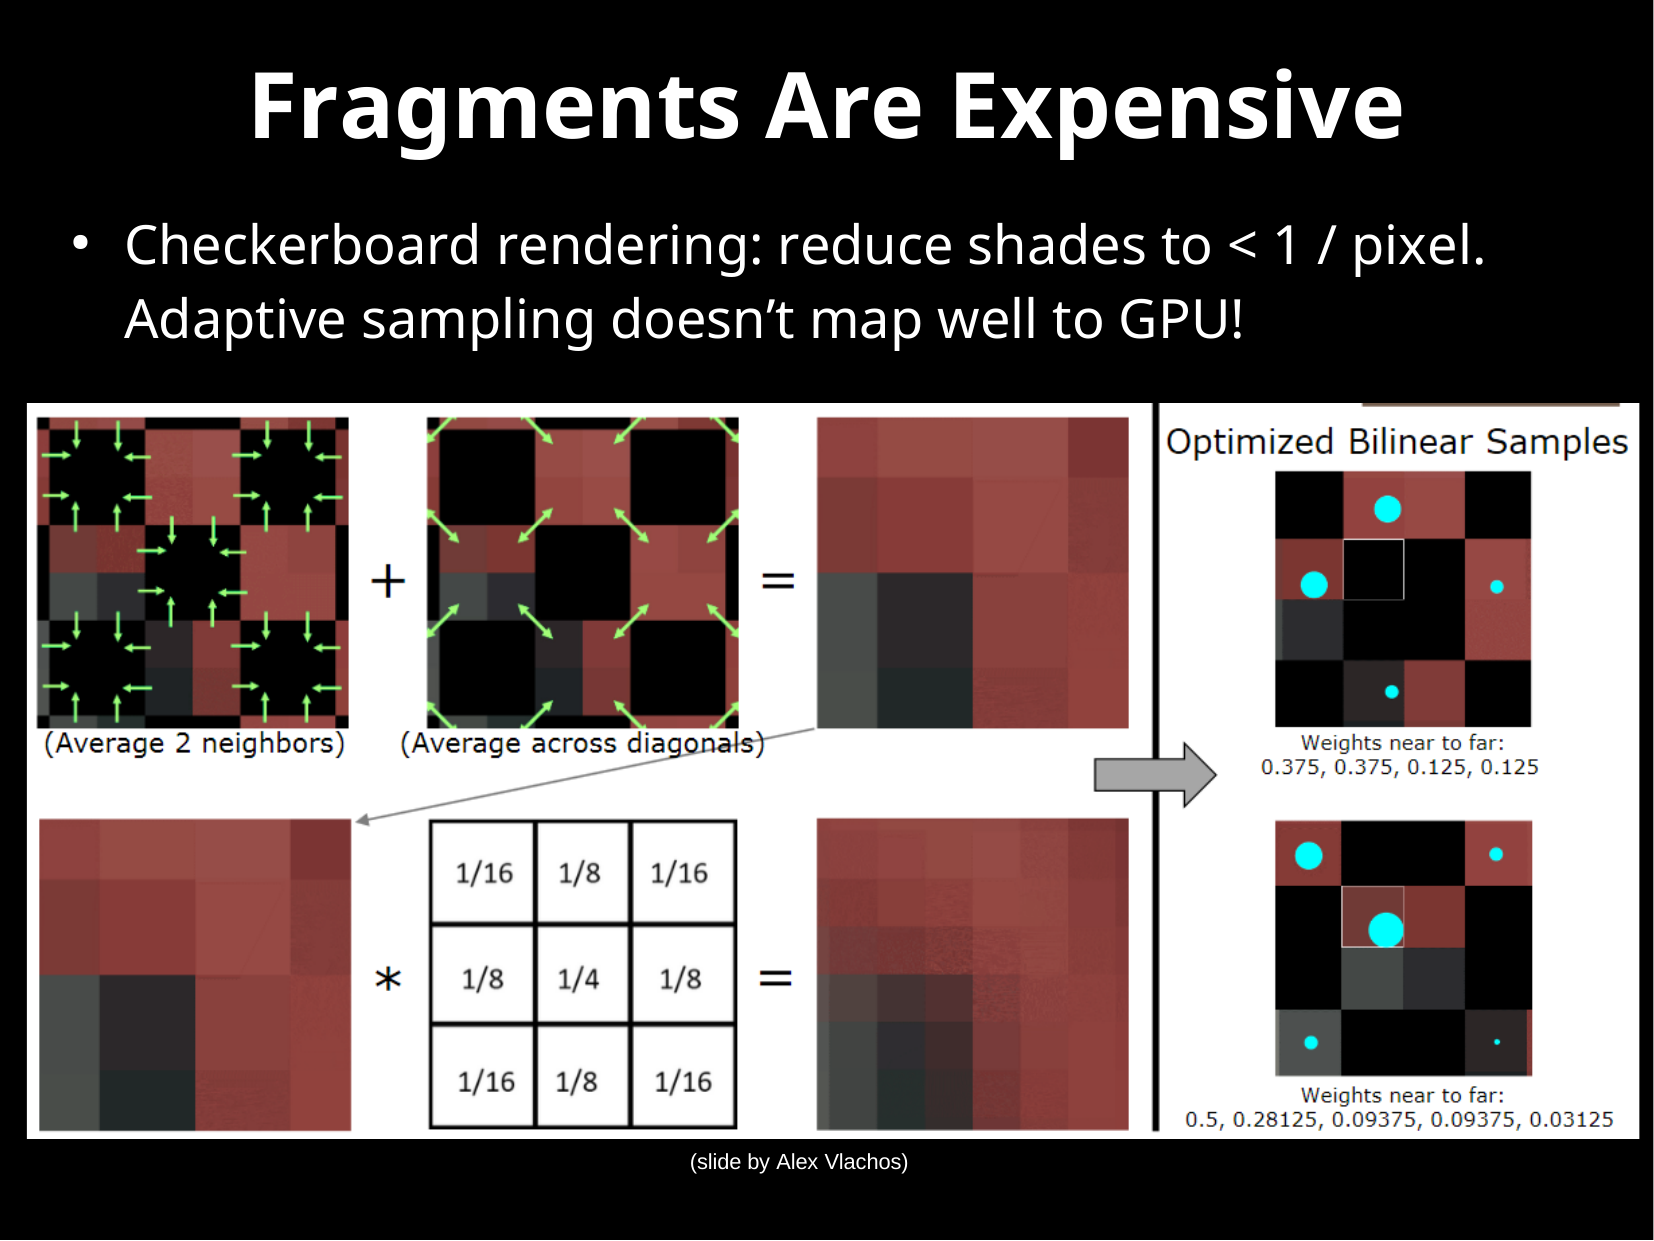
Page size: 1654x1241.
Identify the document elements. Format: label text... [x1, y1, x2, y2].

text_box (slide by Alex Vlachos) [675, 1142, 937, 1182]
picture [26, 403, 1640, 1139]
list Checkerboard rendering: reduce shades to < 1 / pixel. Adaptive sampling doesn’t map well to GPU! [53, 206, 1595, 403]
title Fragments Are Expensive [0, 0, 1654, 207]
